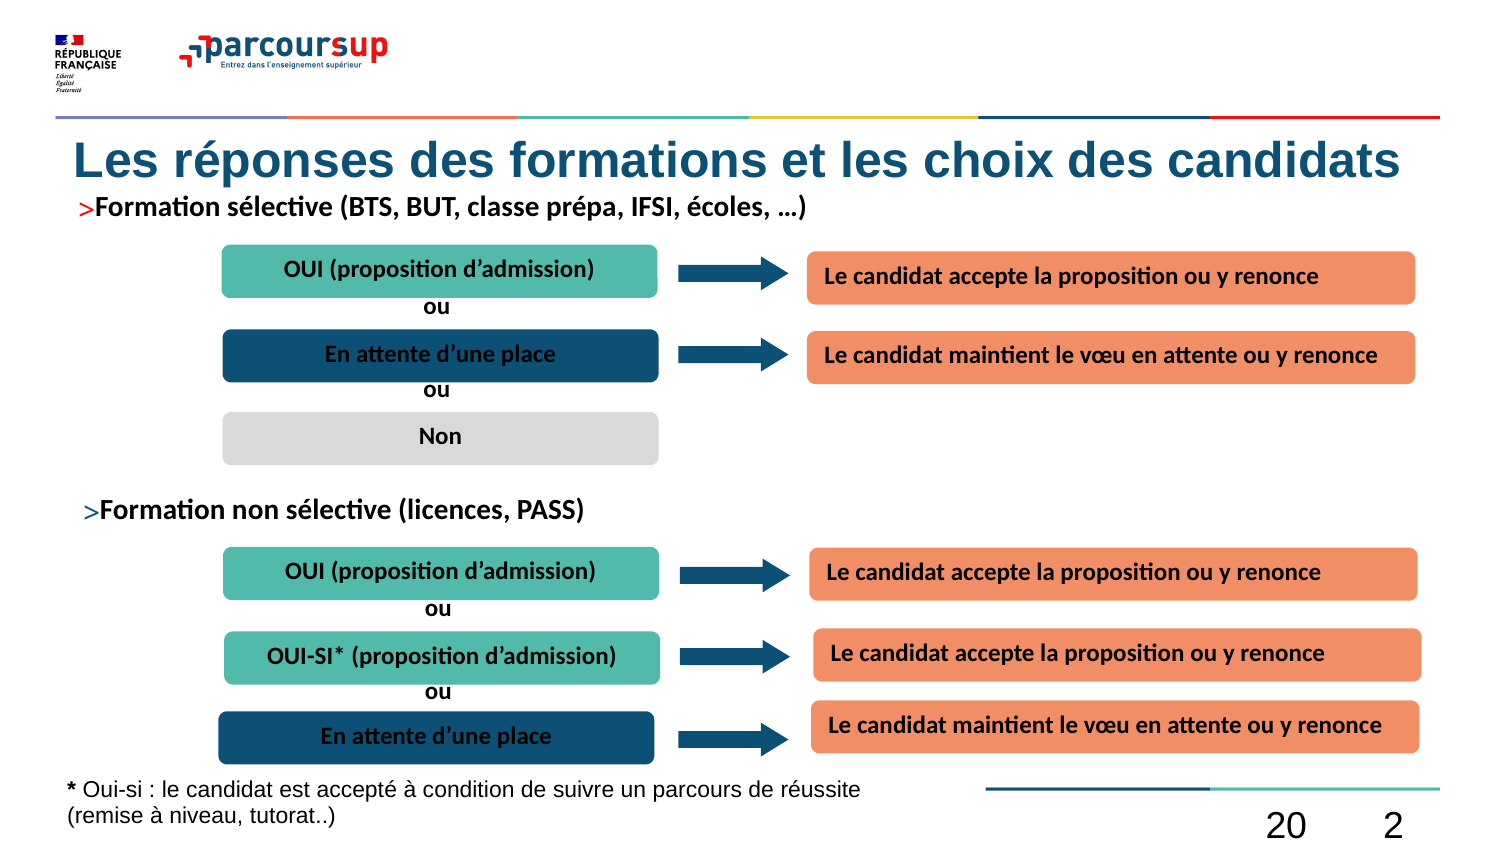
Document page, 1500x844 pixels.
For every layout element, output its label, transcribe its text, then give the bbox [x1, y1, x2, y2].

text_box ou [410, 590, 526, 631]
text_box [678, 337, 789, 372]
text_box Le candidat maintient le vœu en attente ou y renonce [806, 331, 1416, 385]
text_box Le candidat accepte la proposition ou y renonce [806, 251, 1416, 305]
text_box Formation non sélective (licences, PASS) [68, 490, 1407, 571]
text_box ou [410, 673, 526, 714]
text_box En attente d’une place [218, 711, 655, 765]
text_box [678, 722, 789, 757]
text_box Le candidat accepte la proposition ou y renonce [813, 628, 1422, 682]
text_box En attente d’une place [222, 329, 659, 383]
text_box Non [222, 412, 659, 466]
text_box OUI (proposition d’admission) [221, 244, 658, 298]
title Les réponses des formations et les choix des candidats [59, 126, 1500, 200]
text_box [678, 256, 789, 291]
text_box OUI-SI* (proposition d’admission) [224, 631, 661, 685]
text_box ou [408, 288, 525, 329]
text_box Formation sélective (BTS, BUT, classe prépa, IFSI, écoles, …) [63, 200, 1469, 227]
text_box OUI (proposition d’admission) [223, 571, 660, 601]
text_box [679, 571, 791, 593]
text_box [679, 639, 791, 674]
text_box [1250, 796, 1443, 844]
text_box * Oui-si : le candidat est accepté à condition de suivre un parcours de réussite (remise à niveau, tutorat..) [52, 769, 986, 844]
text_box ou [408, 370, 525, 411]
text_box Le candidat accepte la proposition ou y renonce [809, 547, 1418, 601]
text_box Le candidat maintient le vœu en attente ou y renonce [811, 700, 1420, 754]
